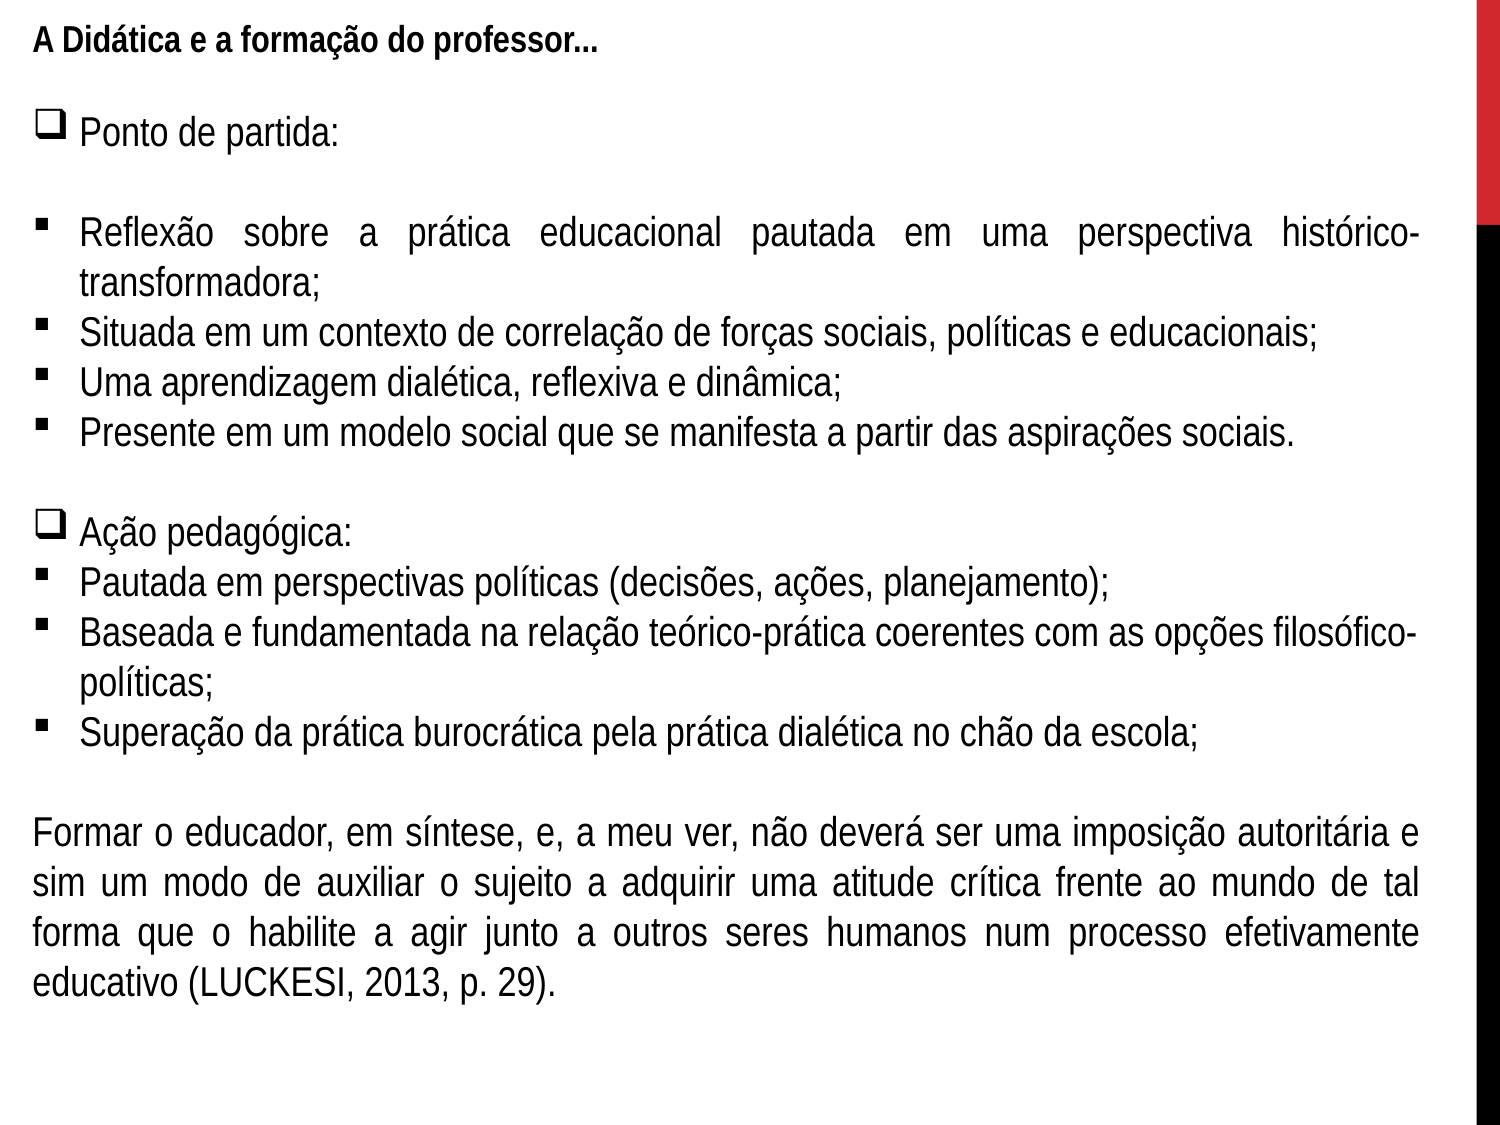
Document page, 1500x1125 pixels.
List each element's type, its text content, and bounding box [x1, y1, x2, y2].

text_box A Didática e a formação do professor... Ponto de partida: Reflexão sobre a prática educacional pautada em uma perspectiva histórico-transformadora; Situada em um contexto de correlação de forças sociais, políticas e educacionais; Uma aprendizagem dialética, reflexiva e dinâmica; Presente em um modelo social que se manifesta a partir das aspirações sociais. Ação pedagógica: Pautada em perspectivas políticas (decisões, ações, planejamento); Baseada e fundamentada na relação teórico-prática coerentes com as opções filosófico-políticas; Superação da prática burocrática pela prática dialética no chão da escola; Formar o educador, em síntese, e, a meu ver, não deverá ser uma imposição autoritária e sim um modo de auxiliar o sujeito a adquirir uma atitude crítica frente ao mundo de tal forma que o habilite a agir junto a outros seres humanos num processo efetivamente educativo (LUCKESI, 2013, p. 29). [17, 7, 1436, 1063]
